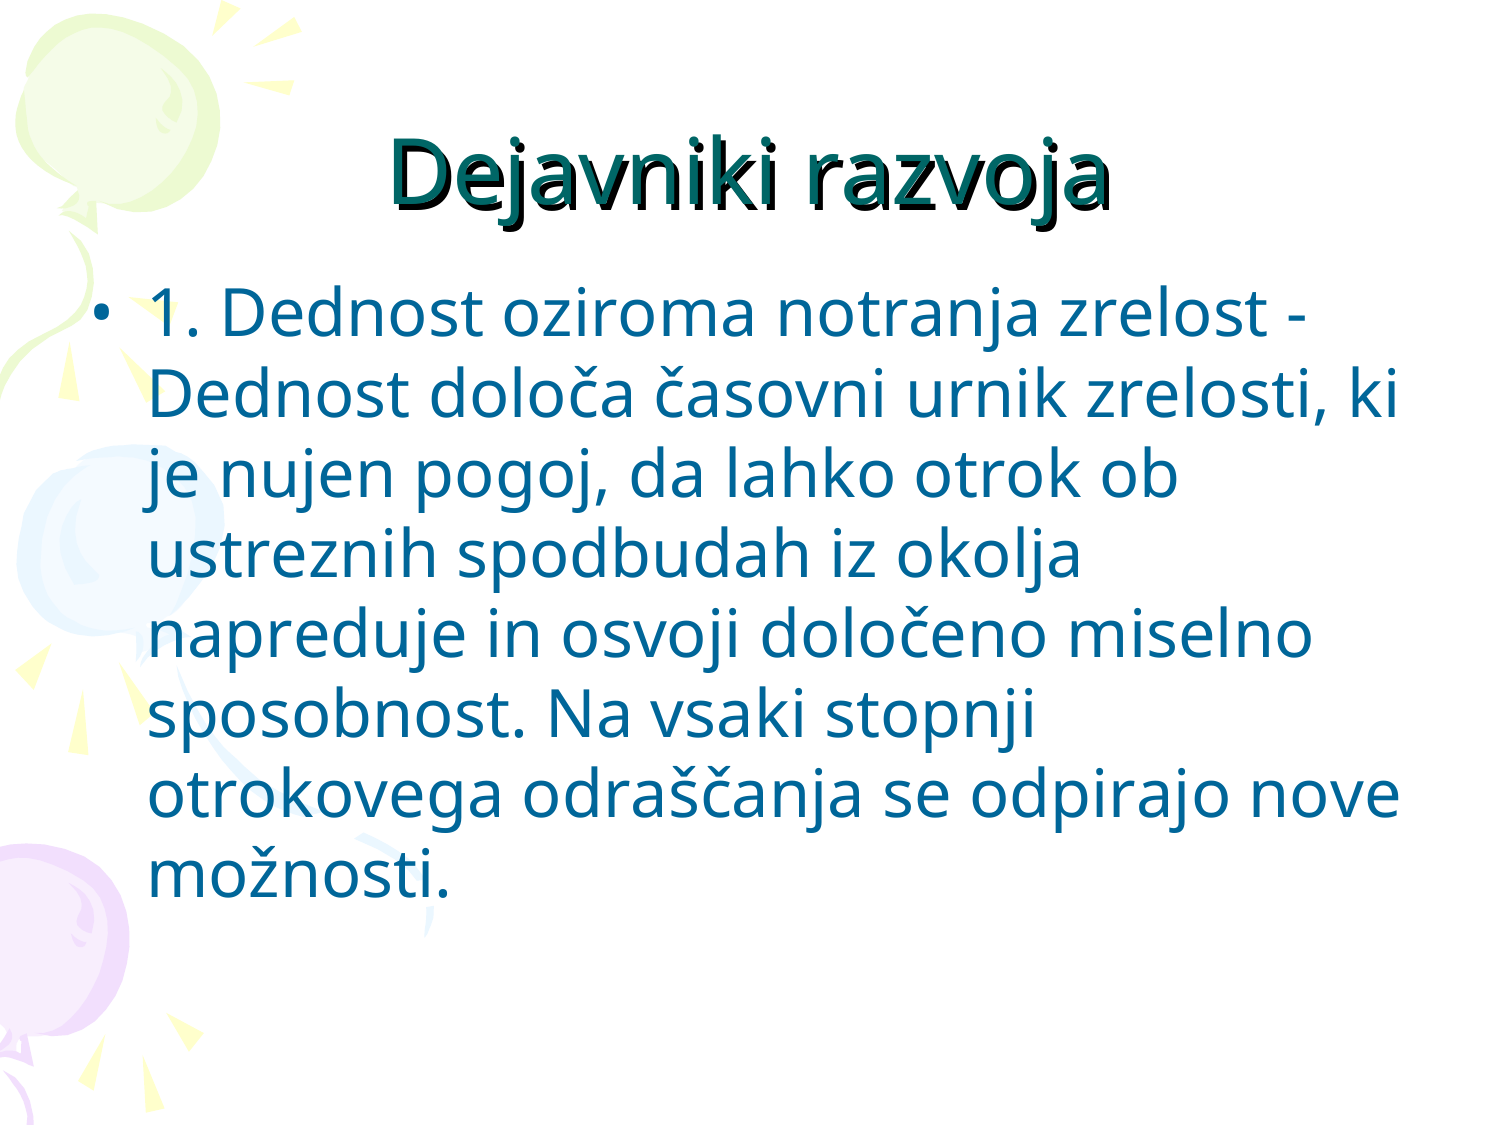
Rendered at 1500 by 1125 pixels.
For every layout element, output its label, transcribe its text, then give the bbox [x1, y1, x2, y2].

list 1. Dednost oziroma notranja zrelost - Dednost določa časovni urnik zrelosti, ki je nujen pogoj, da lahko otrok ob ustreznih spodbudah iz okolja napreduje in osvoji določeno miselno sposobnost. Na vsaki stopnji otrokovega odraščanja se odpirajo nove možnosti. [75, 262, 1426, 994]
title Dejavniki razvoja [72, 16, 1426, 233]
